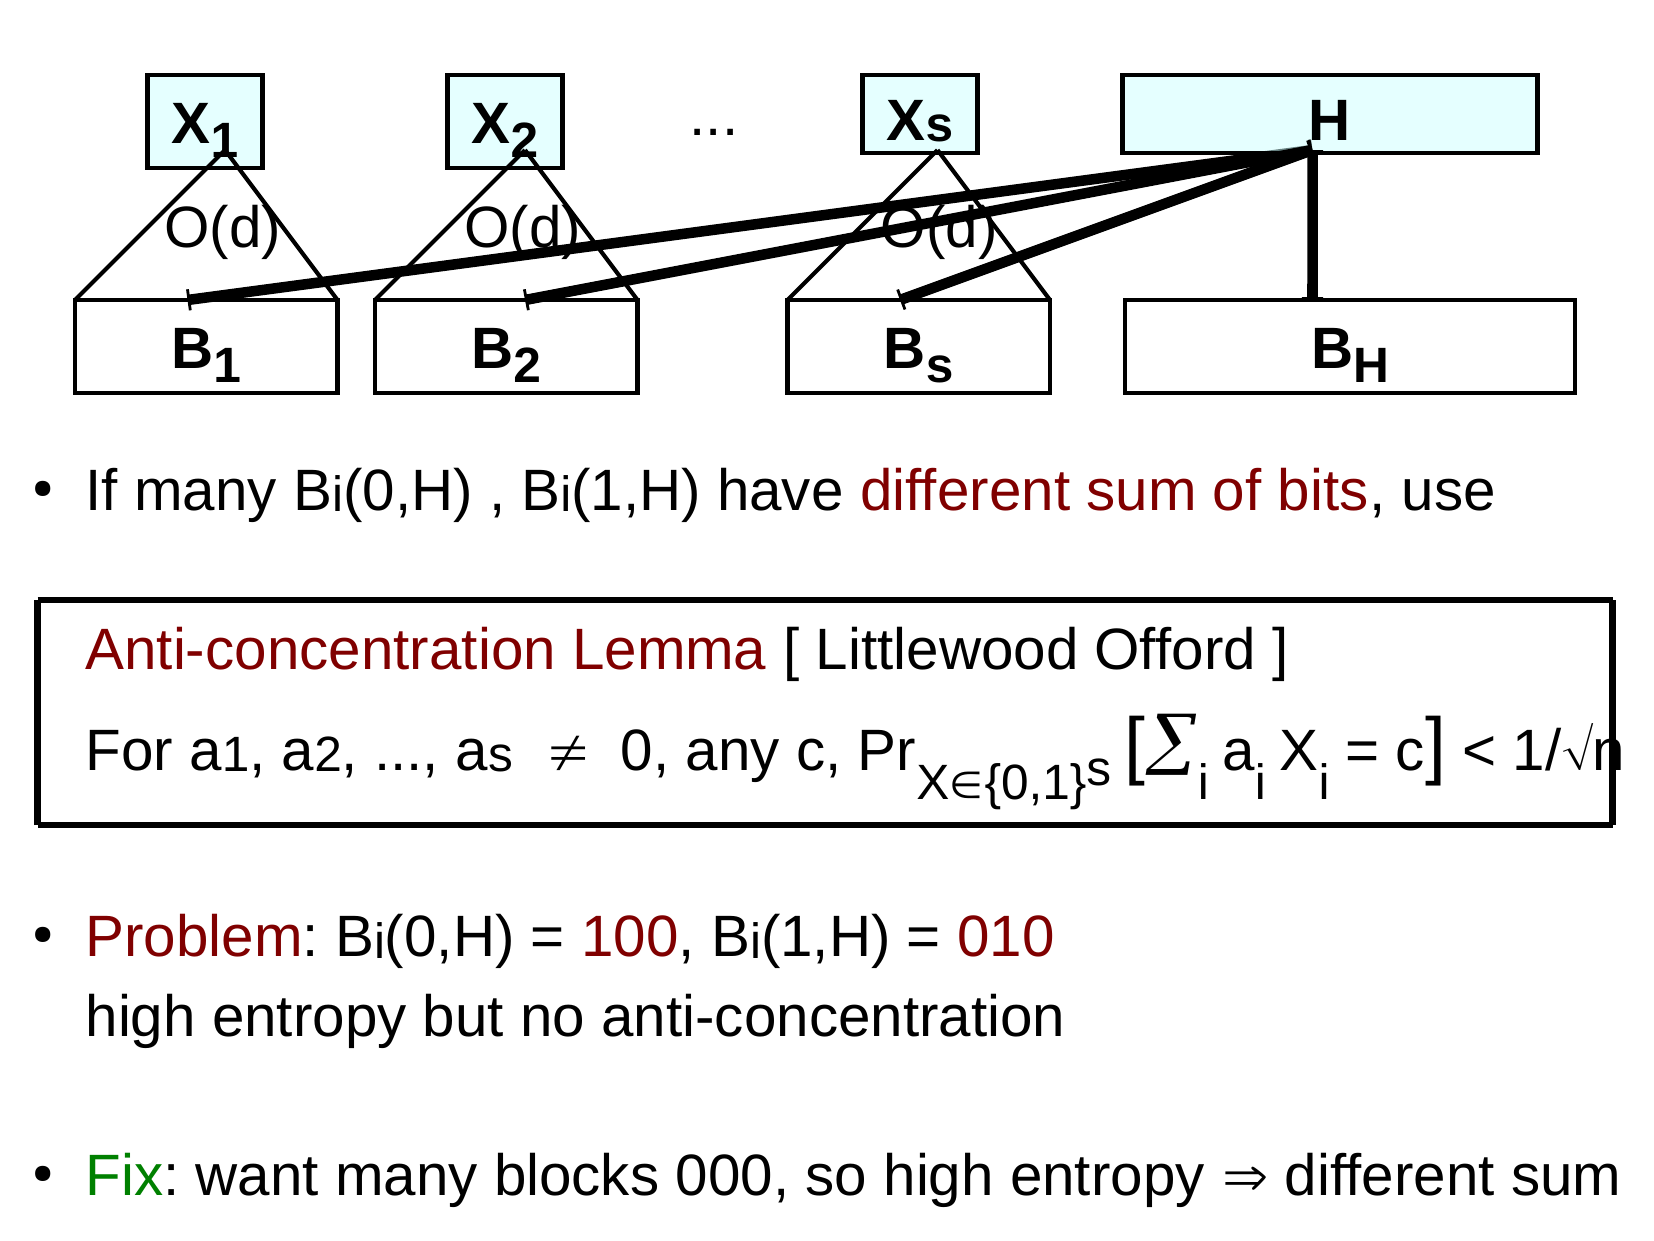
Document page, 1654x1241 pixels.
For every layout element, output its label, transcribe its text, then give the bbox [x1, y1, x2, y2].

text_box X2 [447, 74, 563, 169]
text_box B2 [374, 299, 638, 394]
text_box X1 [147, 74, 263, 169]
list If many Bi(0,H) , Bi(1,H) have different sum of bits, use Anti-concentration Lemma [ Littlewood Offord ] For a1, a2, ..., as  0, any c, PrX{0,1}s [i ai Xi = c] < 1/n Problem: Bi(0,H) = 100, Bi(1,H) = 010 high entropy but no anti-concentration Fix: want many blocks 000, so high entropy  different sum [0, 450, 1654, 1238]
text_box O(d) [866, 187, 1013, 229]
text_box O(d) [150, 187, 297, 268]
text_box H [1122, 75, 1538, 154]
text_box Bs [787, 299, 1051, 394]
text_box O(d) [450, 187, 597, 268]
text_box Xs [862, 75, 978, 154]
text_box X1 [210, 157, 235, 169]
text_box ... [675, 75, 788, 155]
text_box B1 [74, 299, 338, 394]
text_box BH [1125, 299, 1576, 394]
text_box O(d) [866, 213, 1013, 268]
text_box X2 [510, 157, 535, 169]
